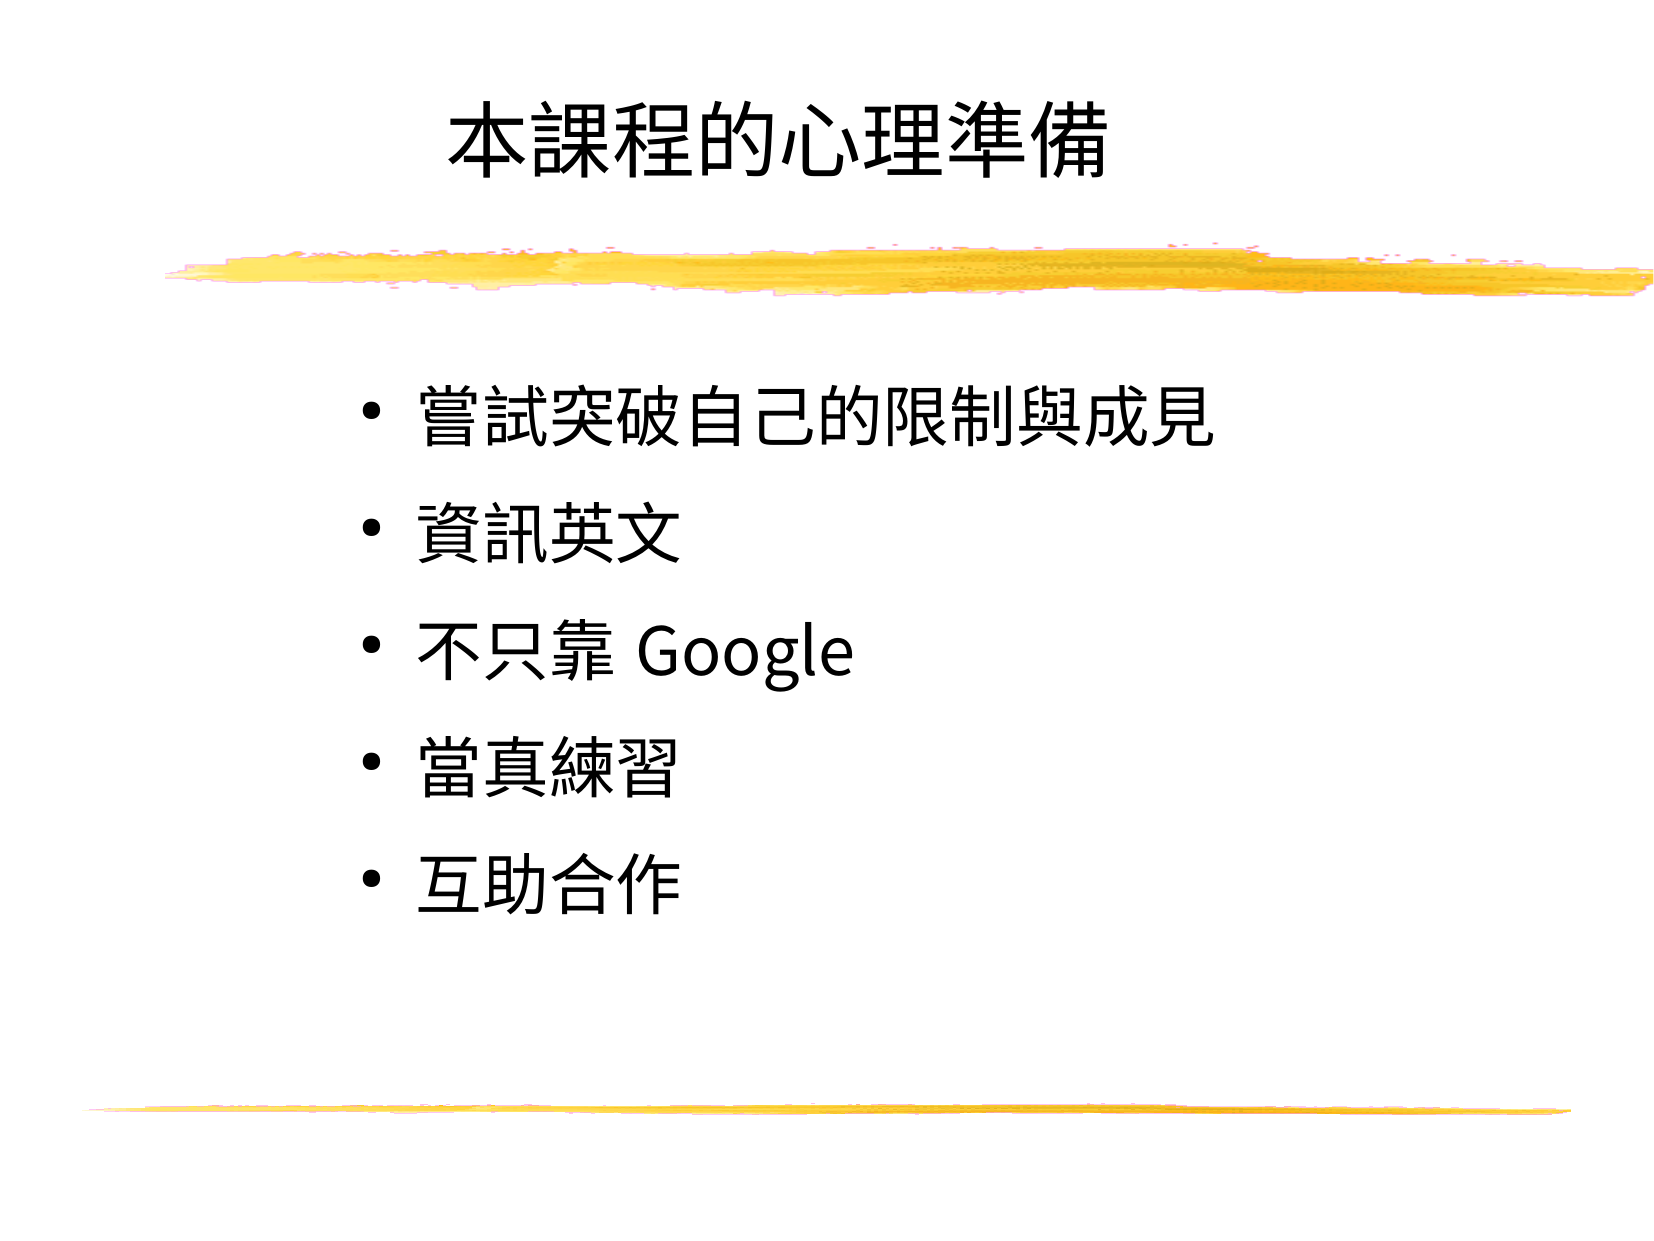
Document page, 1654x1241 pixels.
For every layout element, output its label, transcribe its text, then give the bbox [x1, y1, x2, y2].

title 本課程的心理準備 [76, 28, 1482, 235]
list 嘗試突破自己的限制與成見 資訊英文 不只靠Google 當真練習 互助合作 [359, 358, 1530, 1103]
picture [82, 1102, 1571, 1117]
picture [165, 237, 1654, 308]
